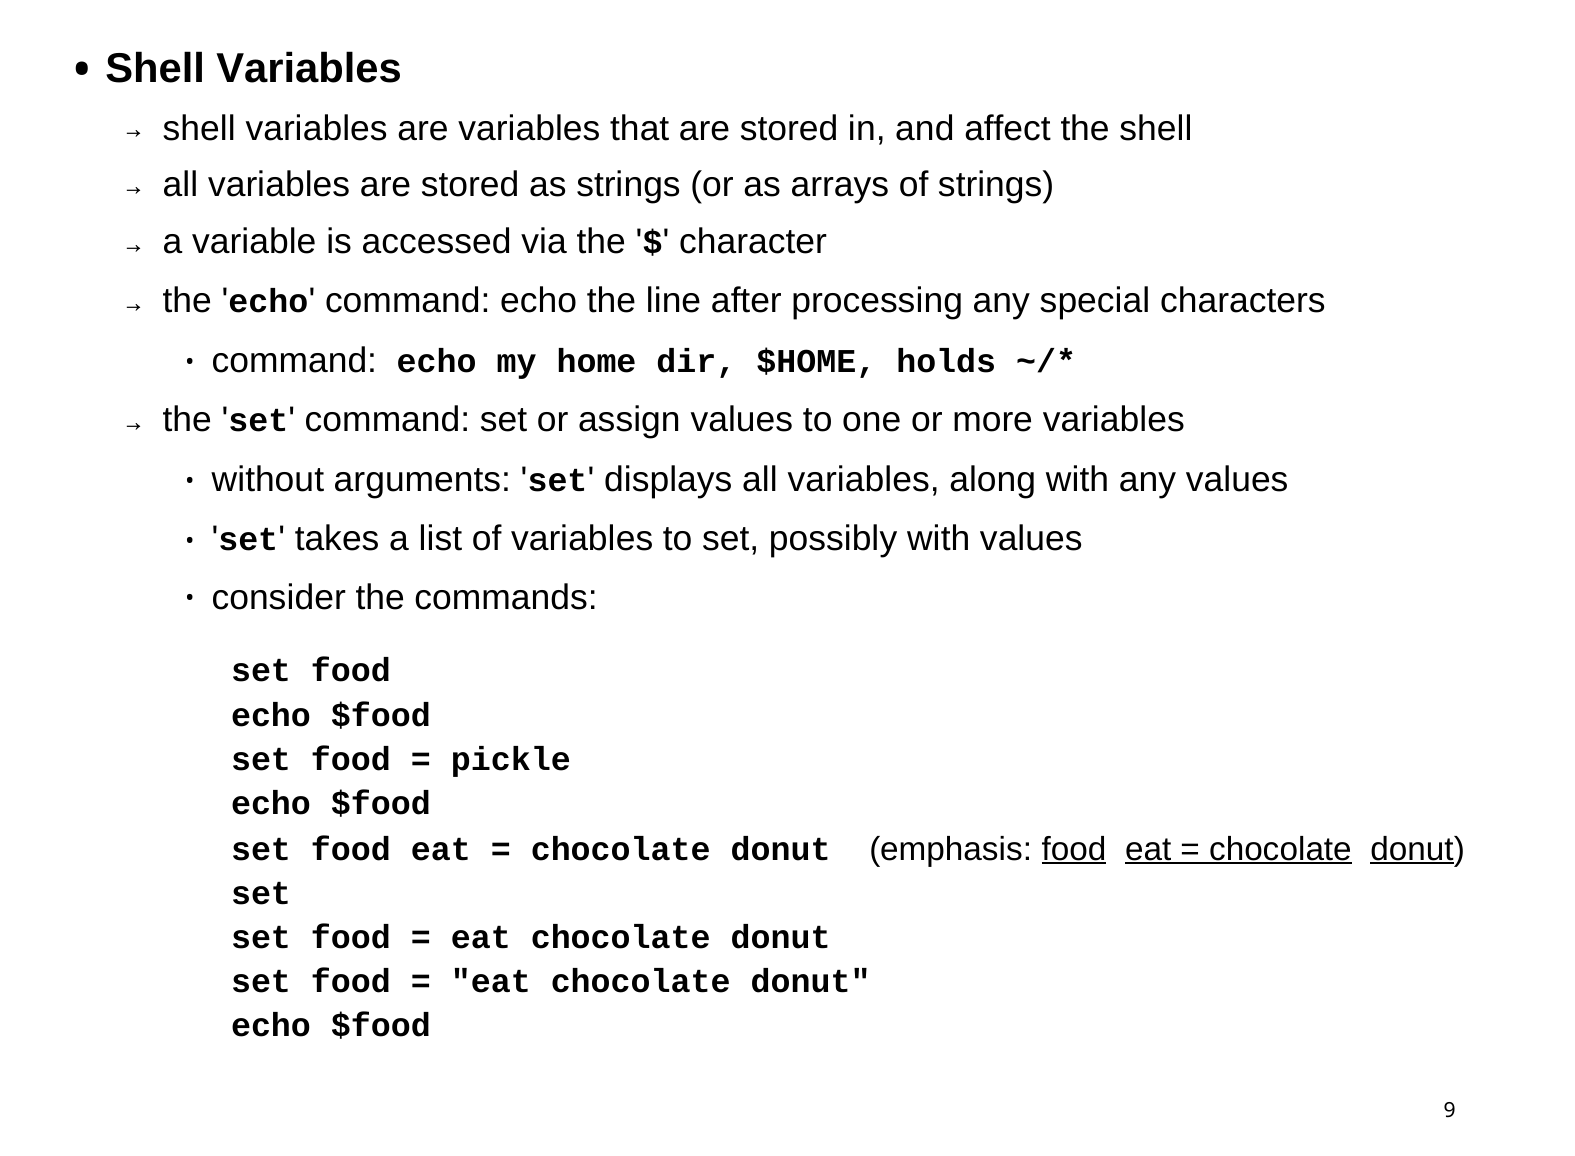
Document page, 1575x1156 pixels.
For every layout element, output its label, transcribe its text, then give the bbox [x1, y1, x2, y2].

list Shell Variables shell variables are variables that are stored in, and affect the shell all variables are stored as strings (or as arrays of strings) a variable is accessed via the '$' character the 'echo' command: echo the line after processing any special characters command: echo my home dir, $HOME, holds ~/* the 'set' command: set or assign values to one or more variables without arguments: 'set' displays all variables, along with any values 'set' takes a list of variables to set, possibly with values consider the commands: set food echo $food set food = pickle echo $food set food eat = chocolate donut (emphasis: food eat = chocolate donut) set set food = eat chocolate donut set food = "eat chocolate donut" echo $food [50, 27, 1538, 1116]
